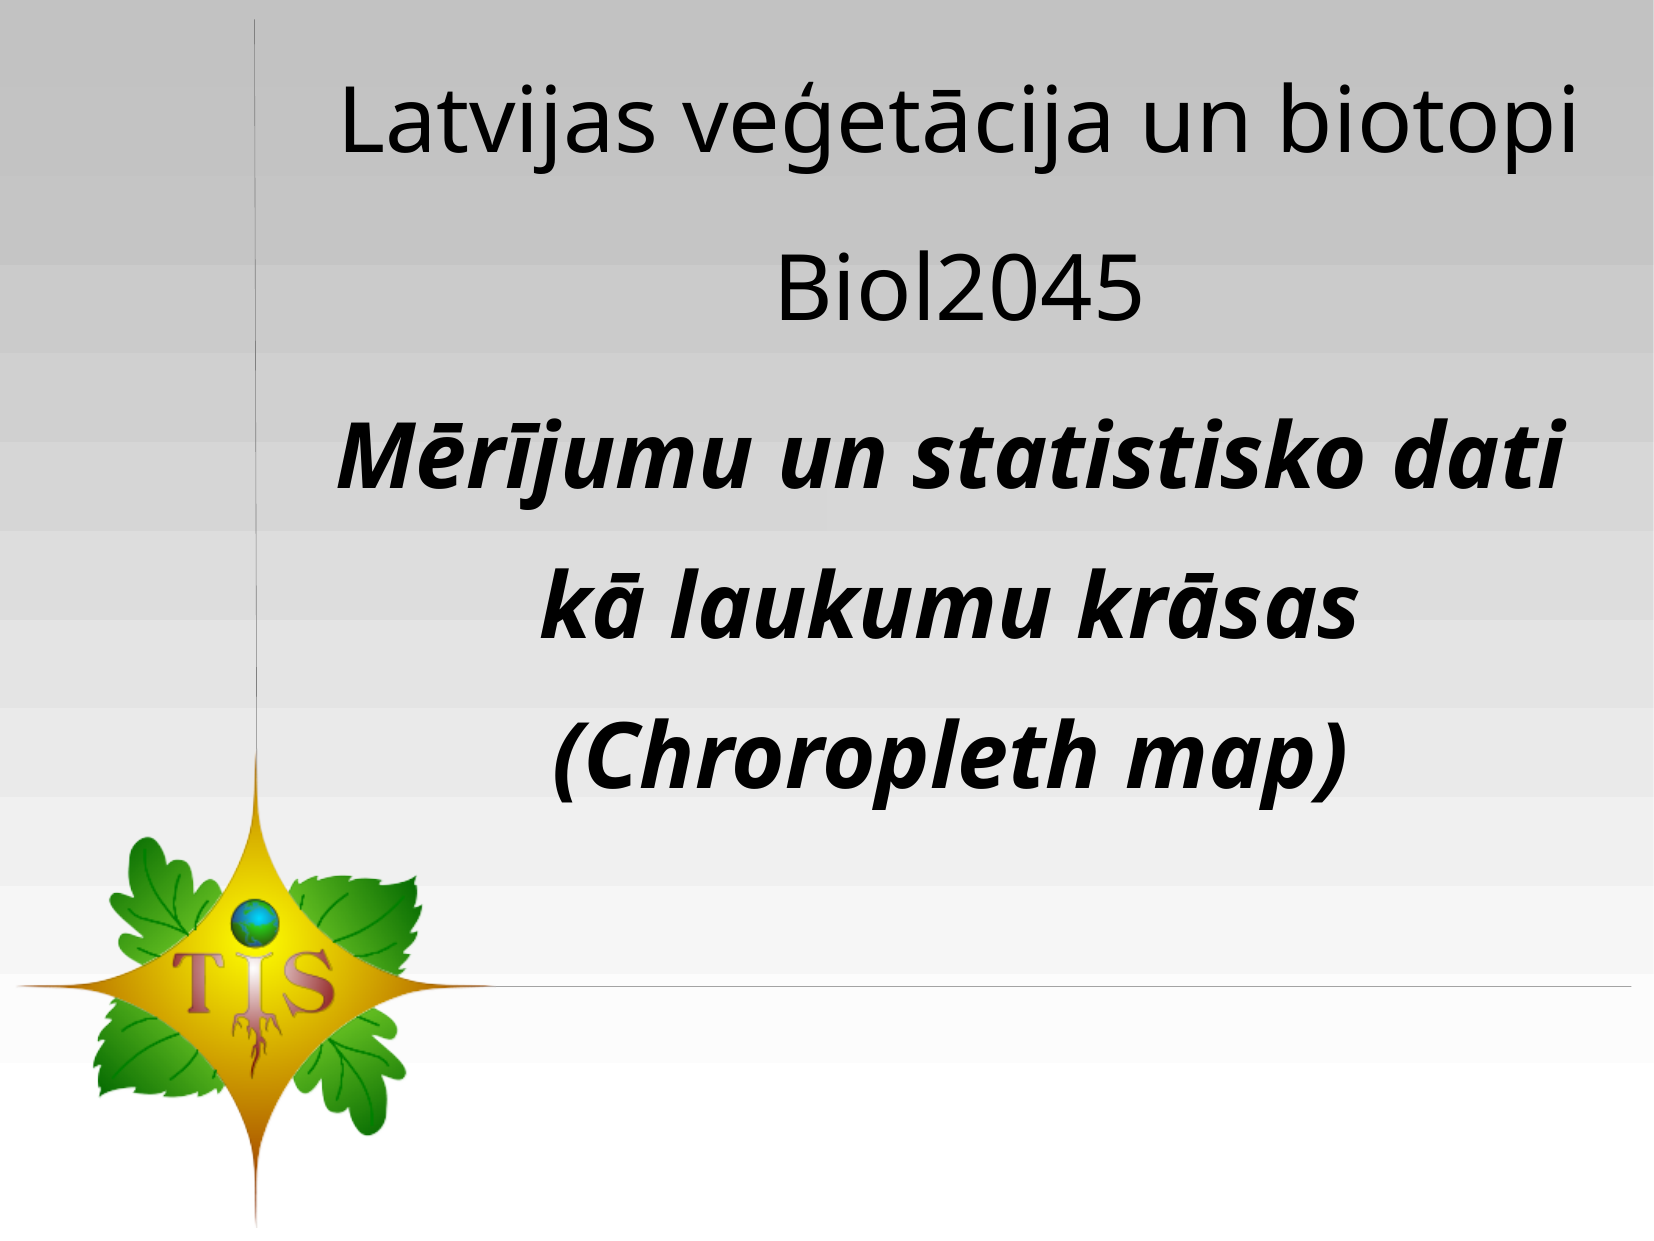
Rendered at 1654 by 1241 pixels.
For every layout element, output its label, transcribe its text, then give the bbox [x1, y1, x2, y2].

title Mērījumu un statistisko dati kā laukumu krāsas (Chroropleth map) [295, 324, 1607, 857]
picture [0, 0, 1654, 1241]
